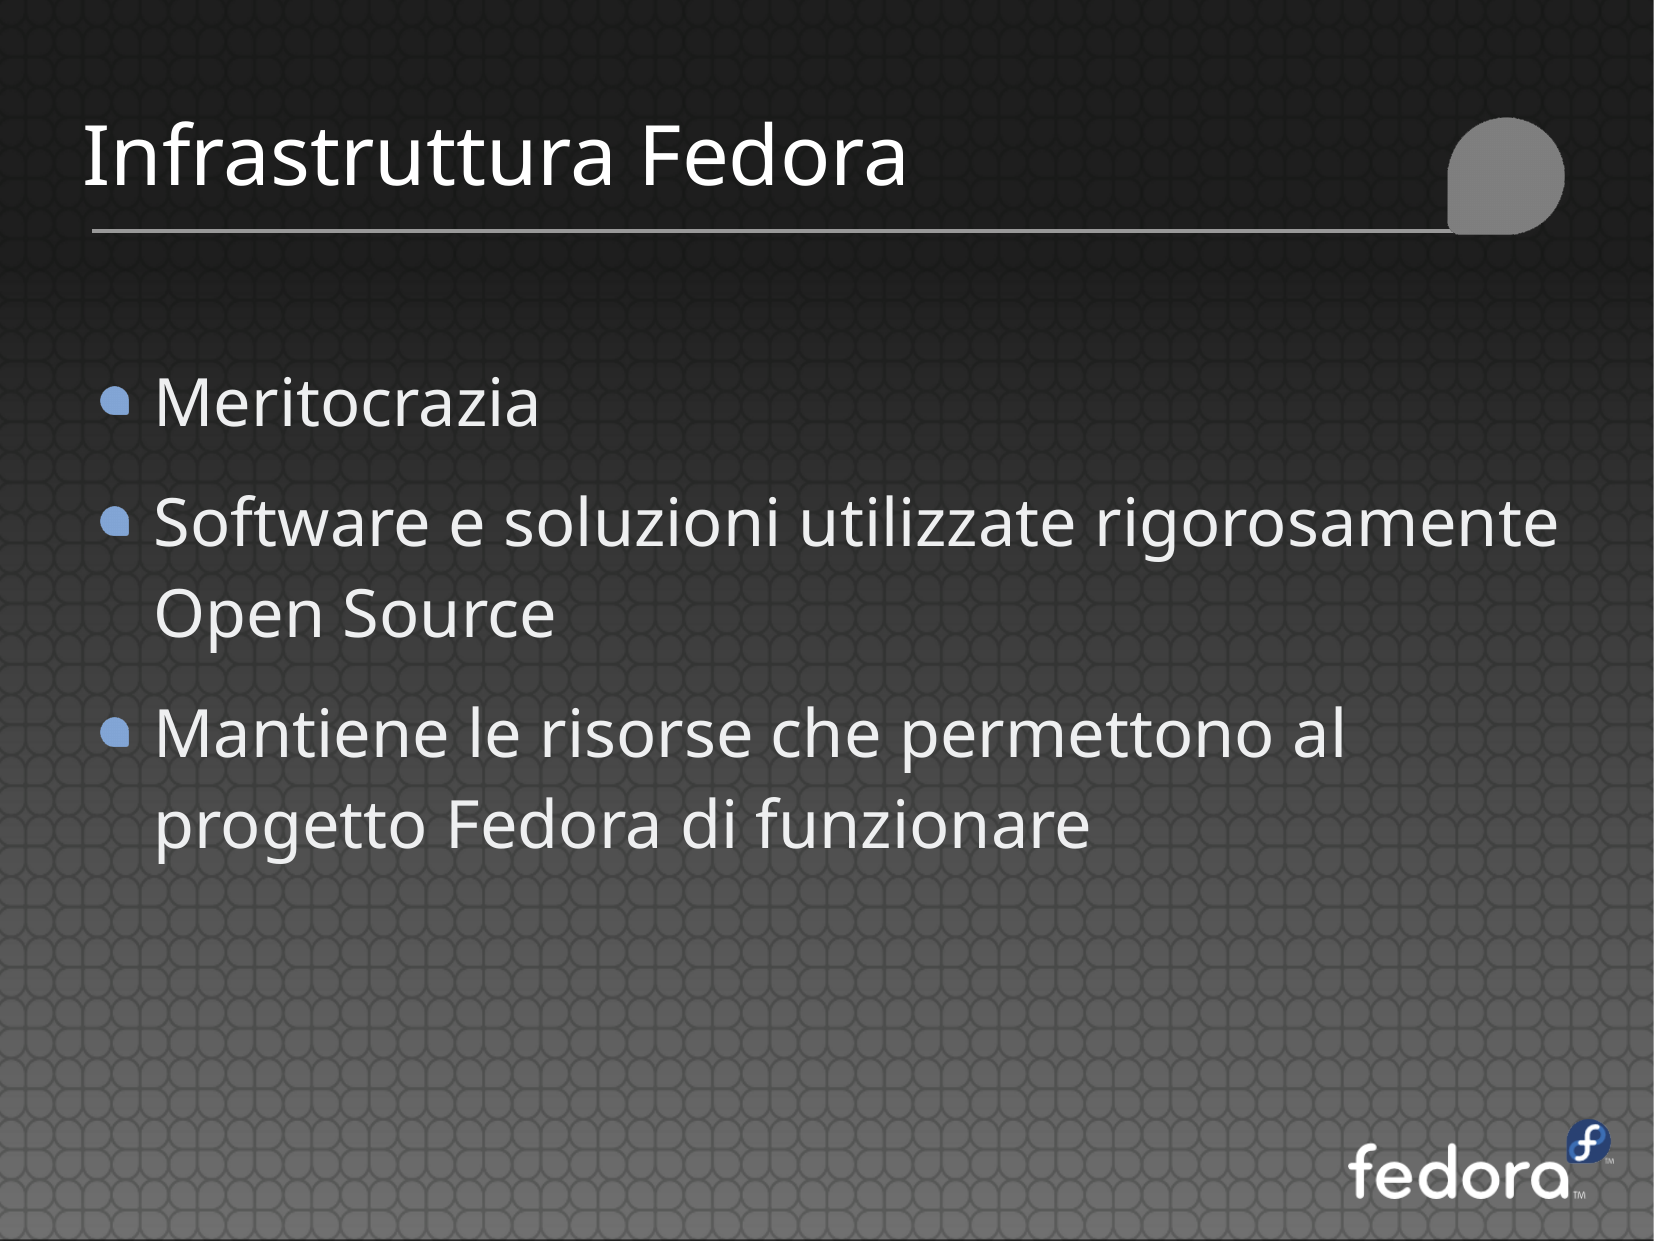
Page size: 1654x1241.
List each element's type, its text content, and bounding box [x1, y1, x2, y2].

title Infrastruttura Fedora [82, 49, 1571, 257]
list Meritocrazia Software e soluzioni utilizzate rigorosamente Open Source Mantiene le risorse che permettono al progetto Fedora di funzionare [82, 355, 1571, 1174]
picture [0, 0, 1654, 1241]
